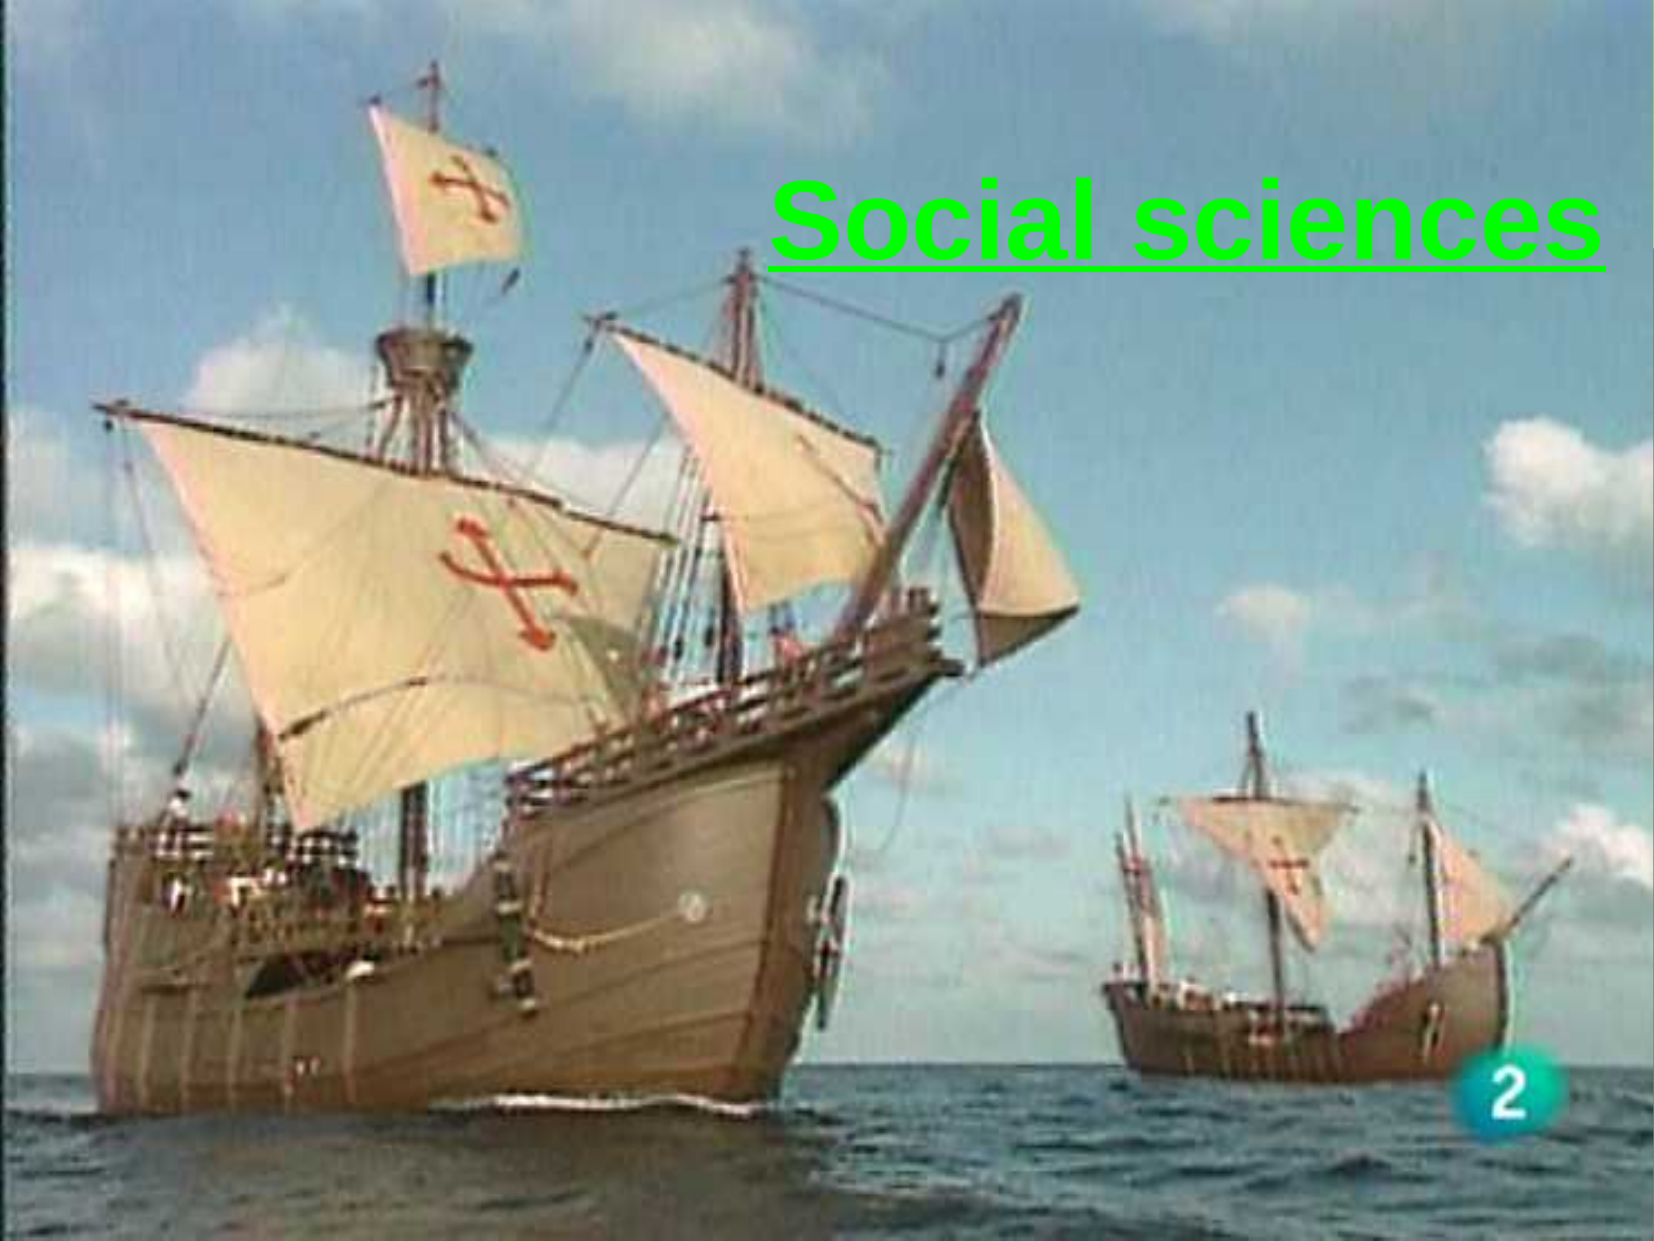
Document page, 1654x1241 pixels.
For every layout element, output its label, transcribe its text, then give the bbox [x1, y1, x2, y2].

picture [0, 0, 1654, 1241]
subtitle Social sciences [442, 0, 1654, 562]
